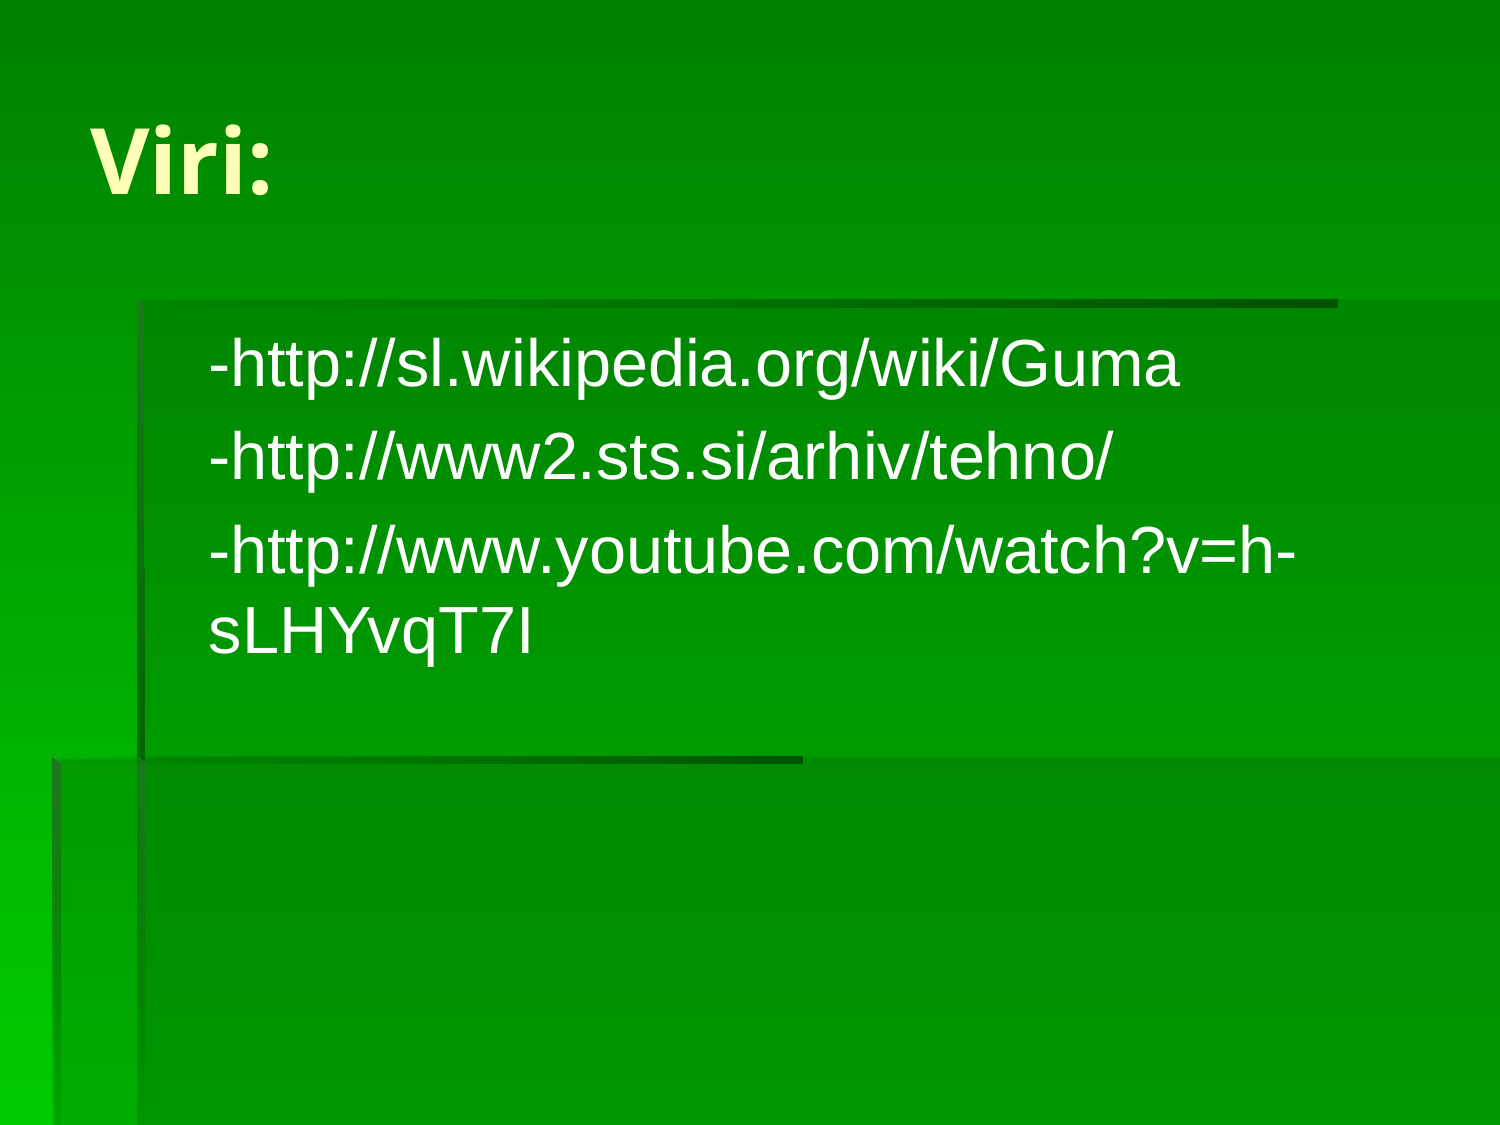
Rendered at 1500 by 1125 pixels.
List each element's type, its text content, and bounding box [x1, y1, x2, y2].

title Viri: [75, 40, 1451, 275]
list -http://sl.wikipedia.org/wiki/Guma -http://www2.sts.si/arhiv/tehno/ -http://www.youtube.com/watch?v=h-sLHYvqT7I [137, 312, 1451, 1000]
